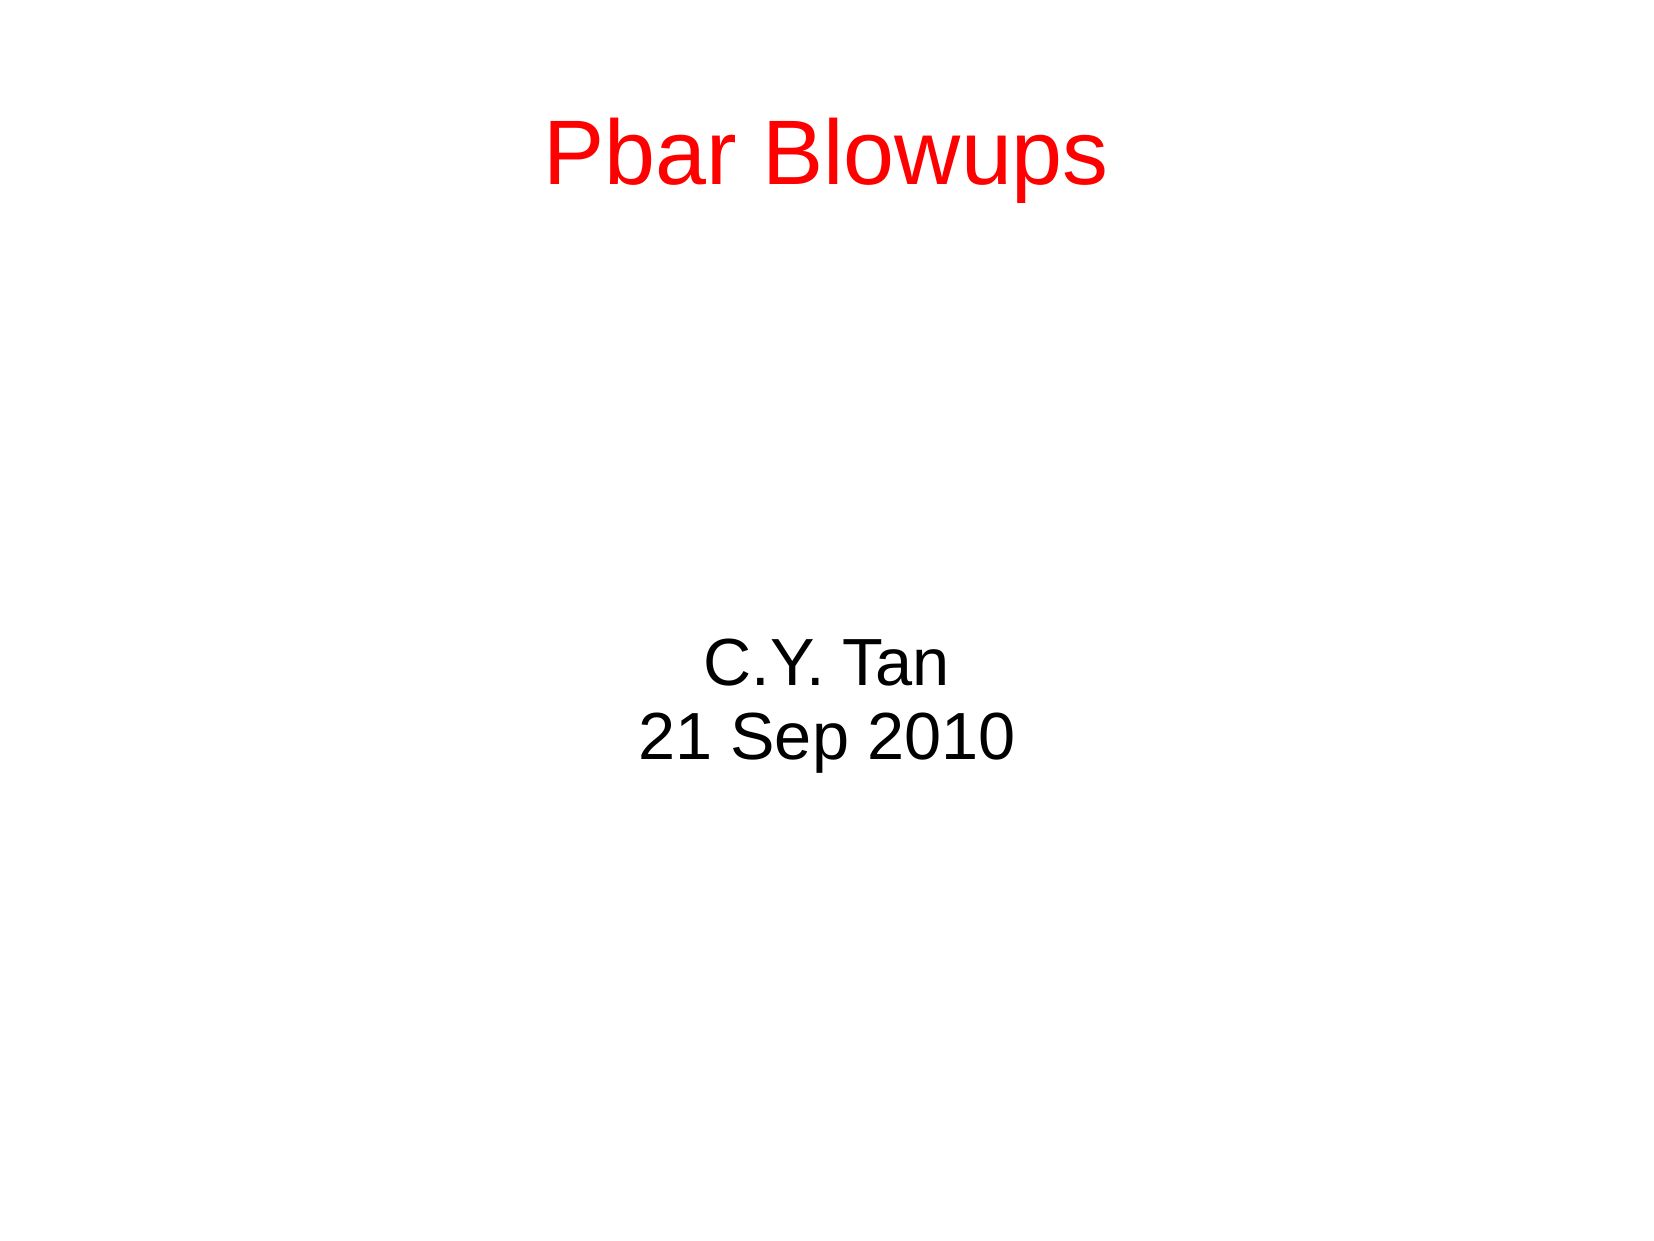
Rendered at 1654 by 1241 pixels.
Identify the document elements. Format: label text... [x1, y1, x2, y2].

title Pbar Blowups [82, 56, 1571, 250]
subtitle C.Y. Tan 21 Sep 2010 [82, 297, 1571, 1102]
